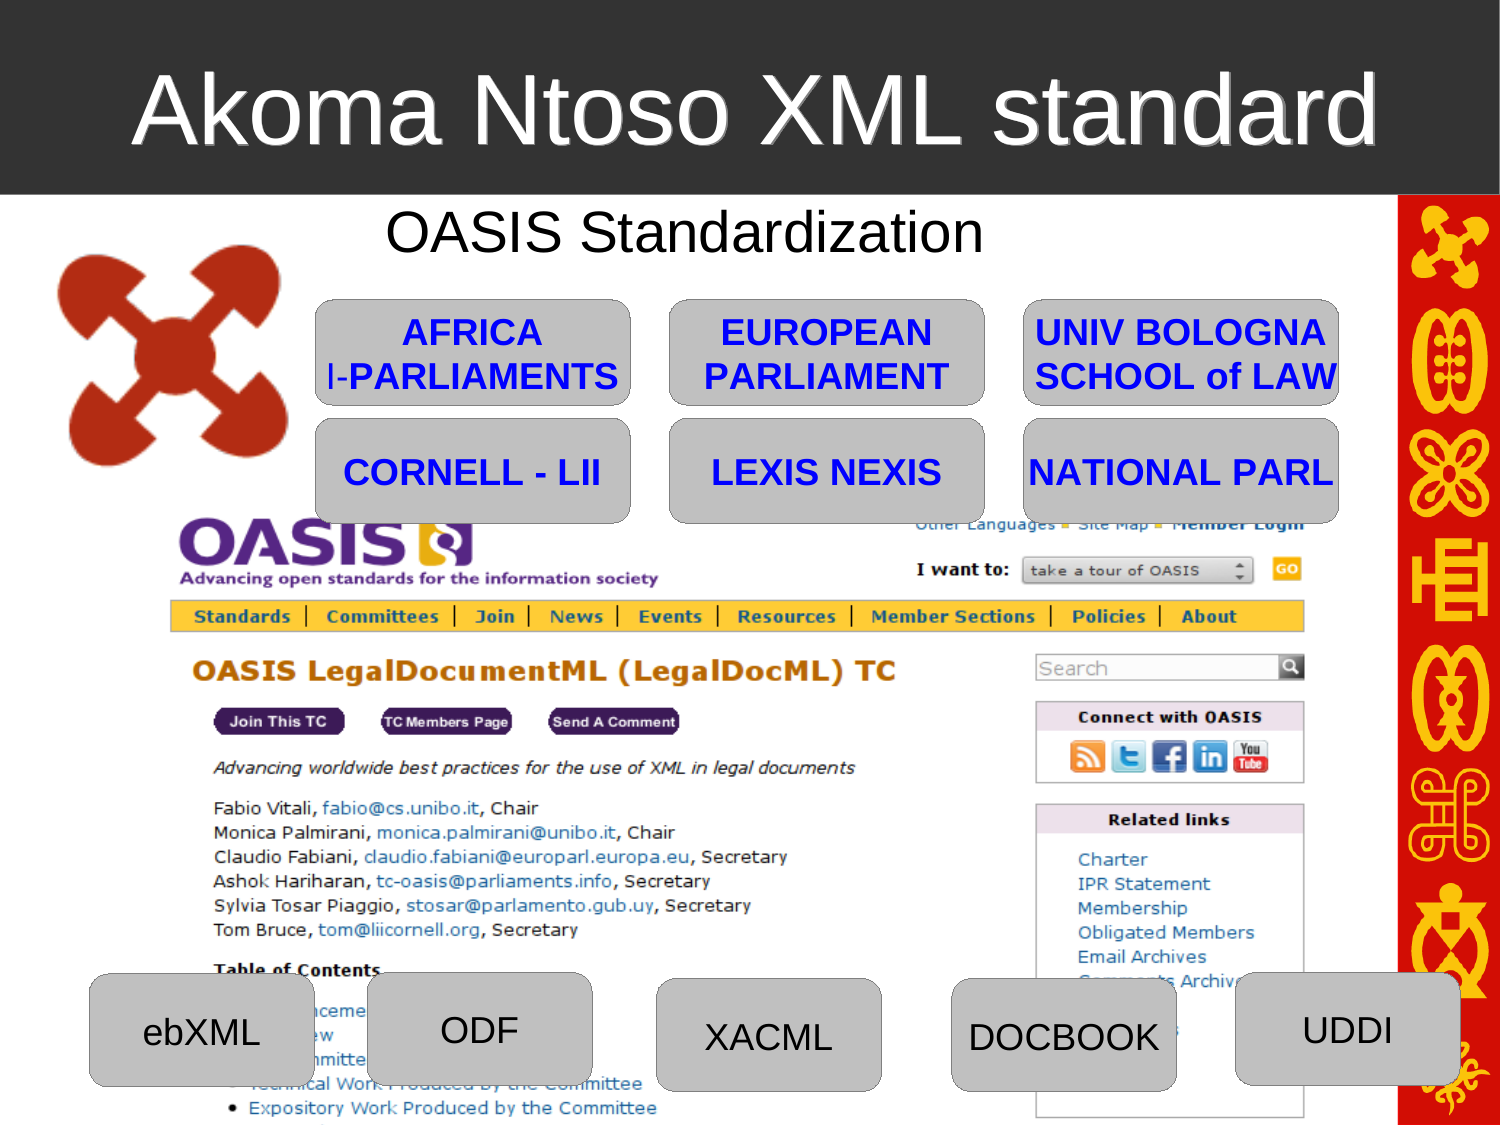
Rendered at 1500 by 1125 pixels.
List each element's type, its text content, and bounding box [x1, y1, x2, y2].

text_box ebXML [89, 973, 315, 1087]
text_box CORNELL - LII [315, 418, 631, 524]
title Akoma Ntoso XML standard [0, 32, 1486, 177]
picture [46, 241, 296, 473]
text_box NATIONAL PARL [1023, 418, 1339, 524]
picture [150, 500, 1328, 1125]
text_box LEXIS NEXIS [669, 418, 985, 524]
text_box XACML [656, 978, 882, 1092]
text_box AFRICA I-PARLIAMENTS [315, 299, 631, 406]
picture [1397, 195, 1500, 1125]
text_box EUROPEAN PARLIAMENT [669, 299, 985, 406]
list OASIS Standardization [370, 195, 1331, 488]
text_box DOCBOOK [951, 978, 1177, 1092]
text_box ODF [367, 972, 593, 1086]
text_box UNIV BOLOGNA SCHOOL of LAW [1023, 299, 1339, 406]
text_box UDDI [1235, 972, 1461, 1086]
